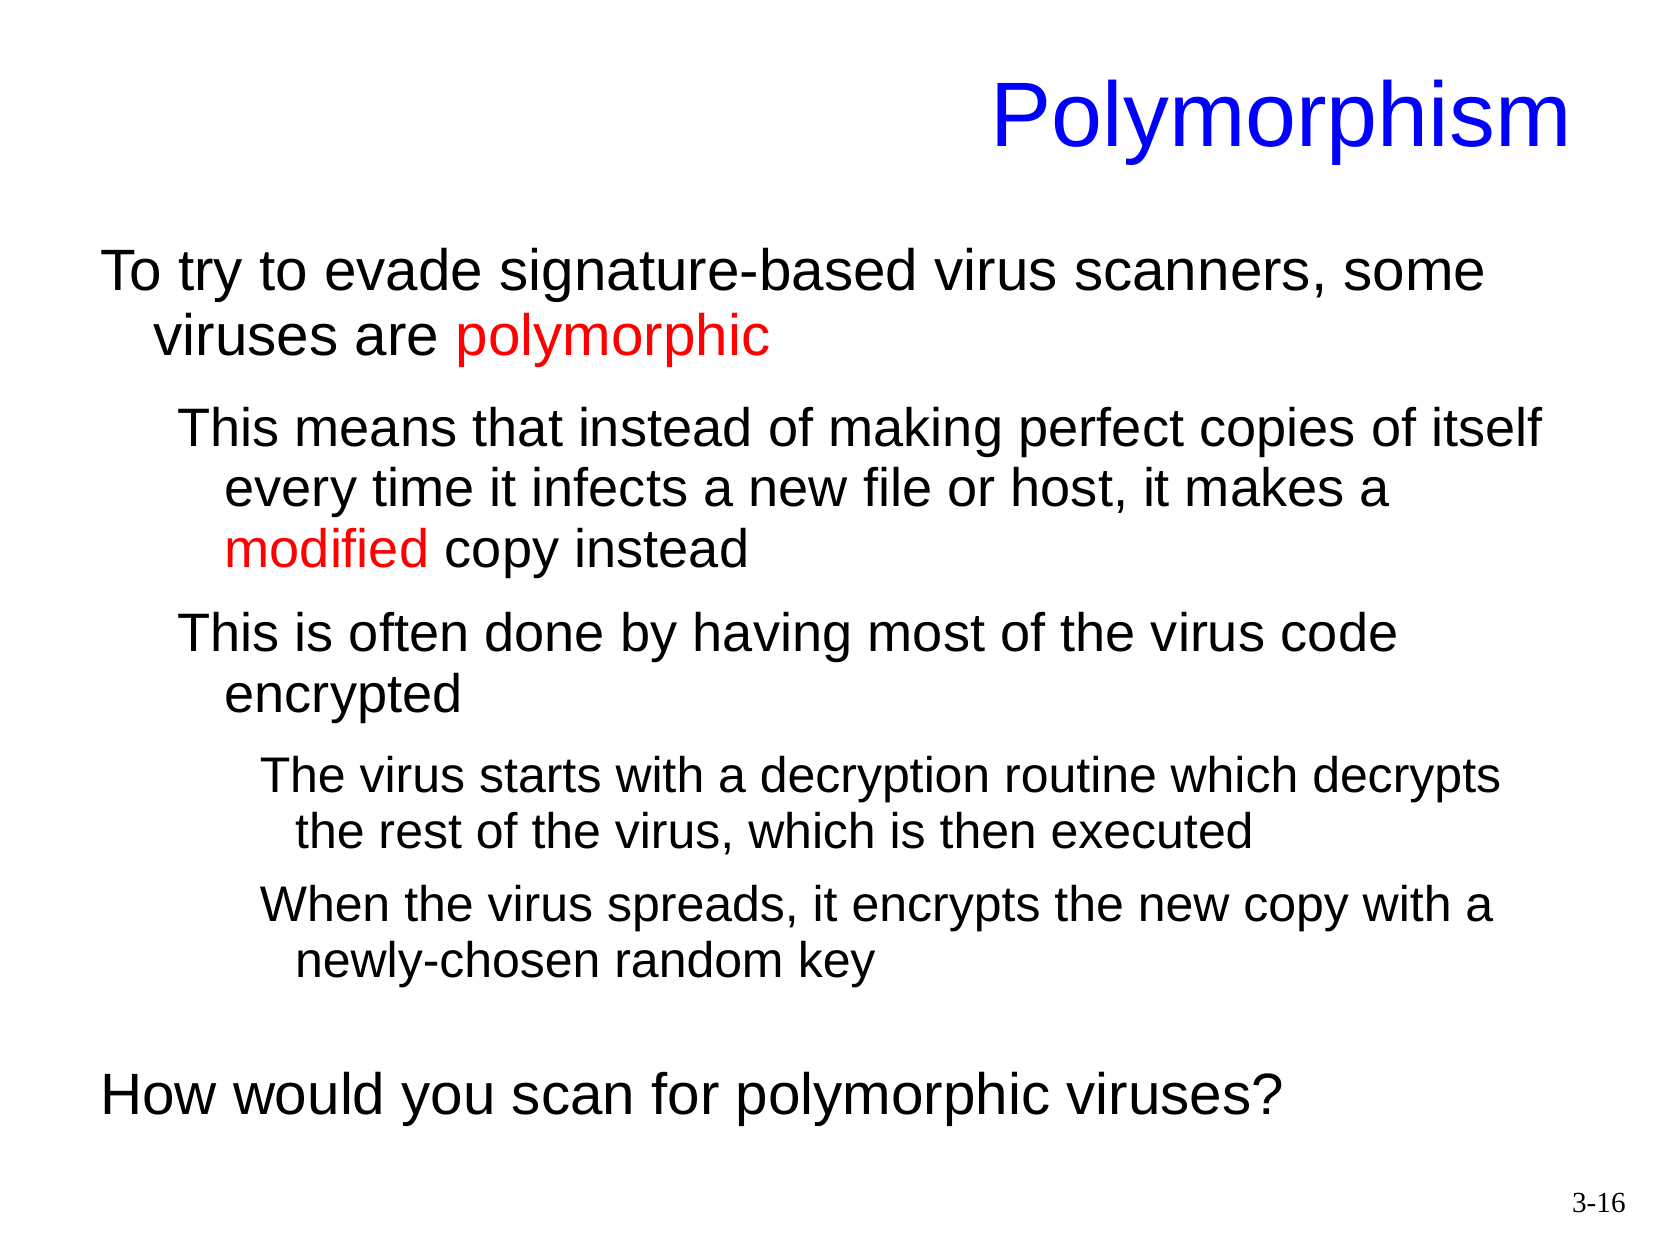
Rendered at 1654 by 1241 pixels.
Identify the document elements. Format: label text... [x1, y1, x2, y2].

list To try to evade signature-based virus scanners, some viruses are polymorphic This means that instead of making perfect copies of itself every time it infects a new file or host, it makes a modified copy instead This is often done by having most of the virus code encrypted The virus starts with a decryption routine which decrypts the rest of the virus, which is then executed When the virus spreads, it encrypts the new copy with a newly-chosen random key How would you scan for polymorphic viruses? [82, 237, 1571, 1156]
title Polymorphism [84, 18, 1573, 211]
